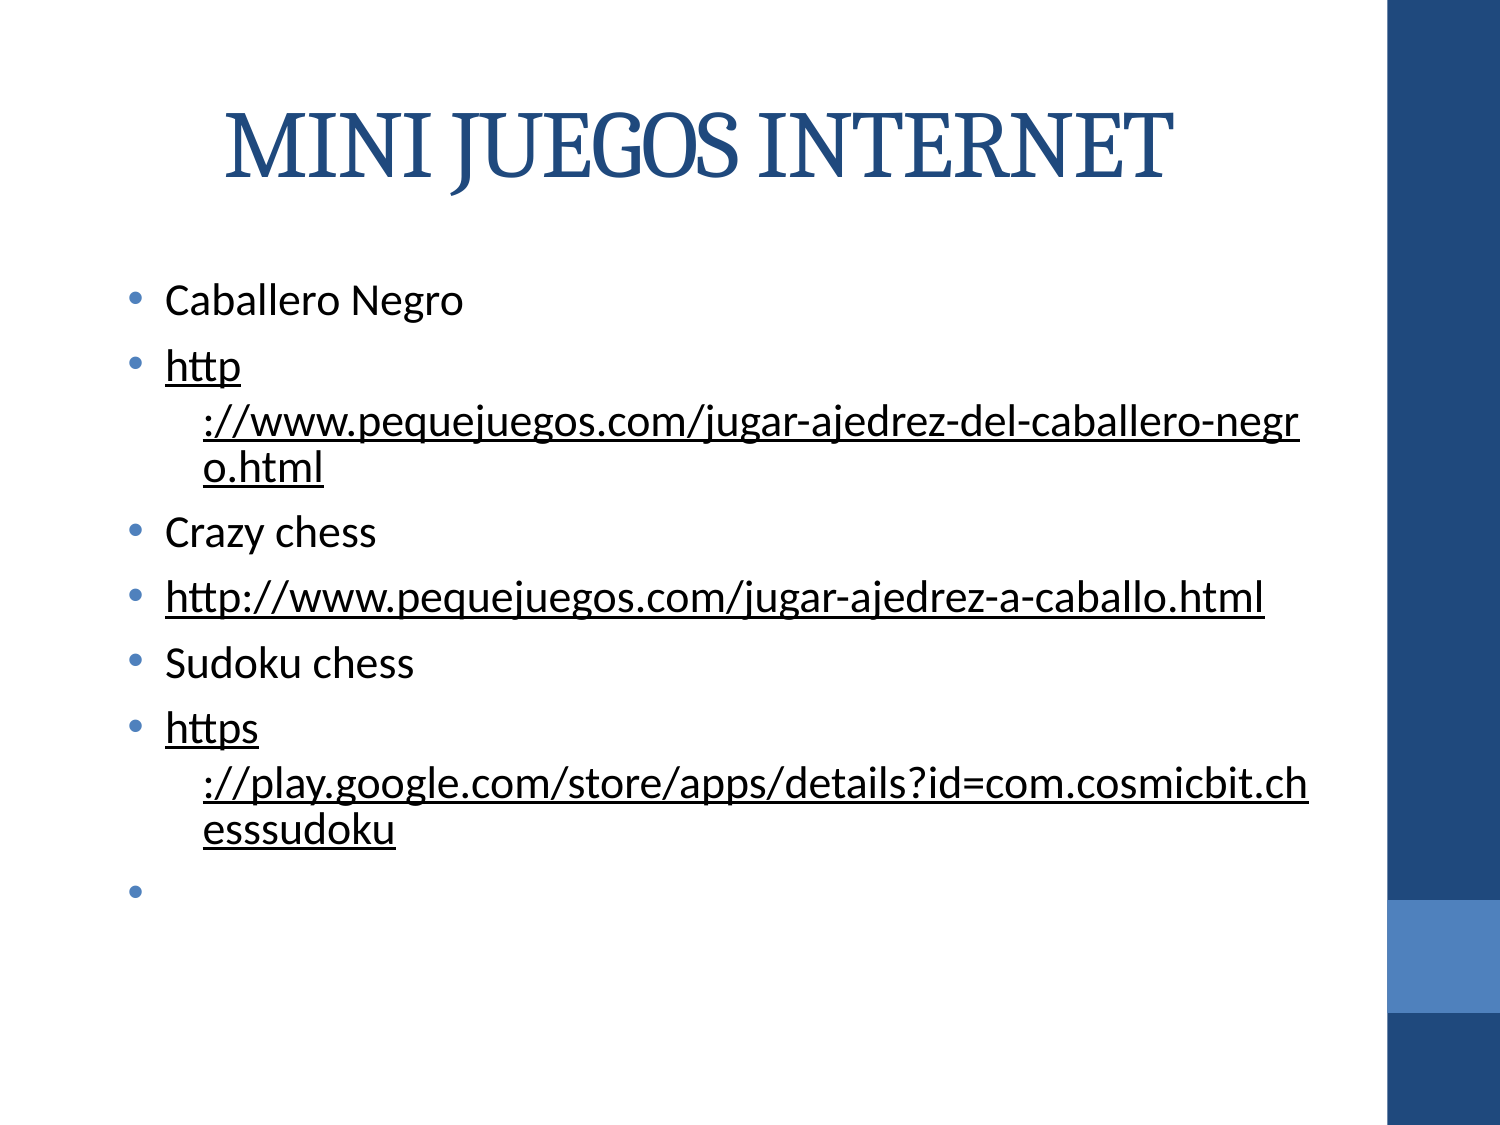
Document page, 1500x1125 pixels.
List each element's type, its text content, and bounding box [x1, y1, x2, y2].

title MINI JUEGOS INTERNET [75, 45, 1326, 233]
list Caballero Negro http://www.pequejuegos.com/jugar-ajedrez-del-caballero-negro.html Crazy chess http://www.pequejuegos.com/jugar-ajedrez-a-caballo.html Sudoku chess https://play.google.com/store/apps/details?id=com.cosmicbit.chesssudoku [75, 262, 1326, 1051]
